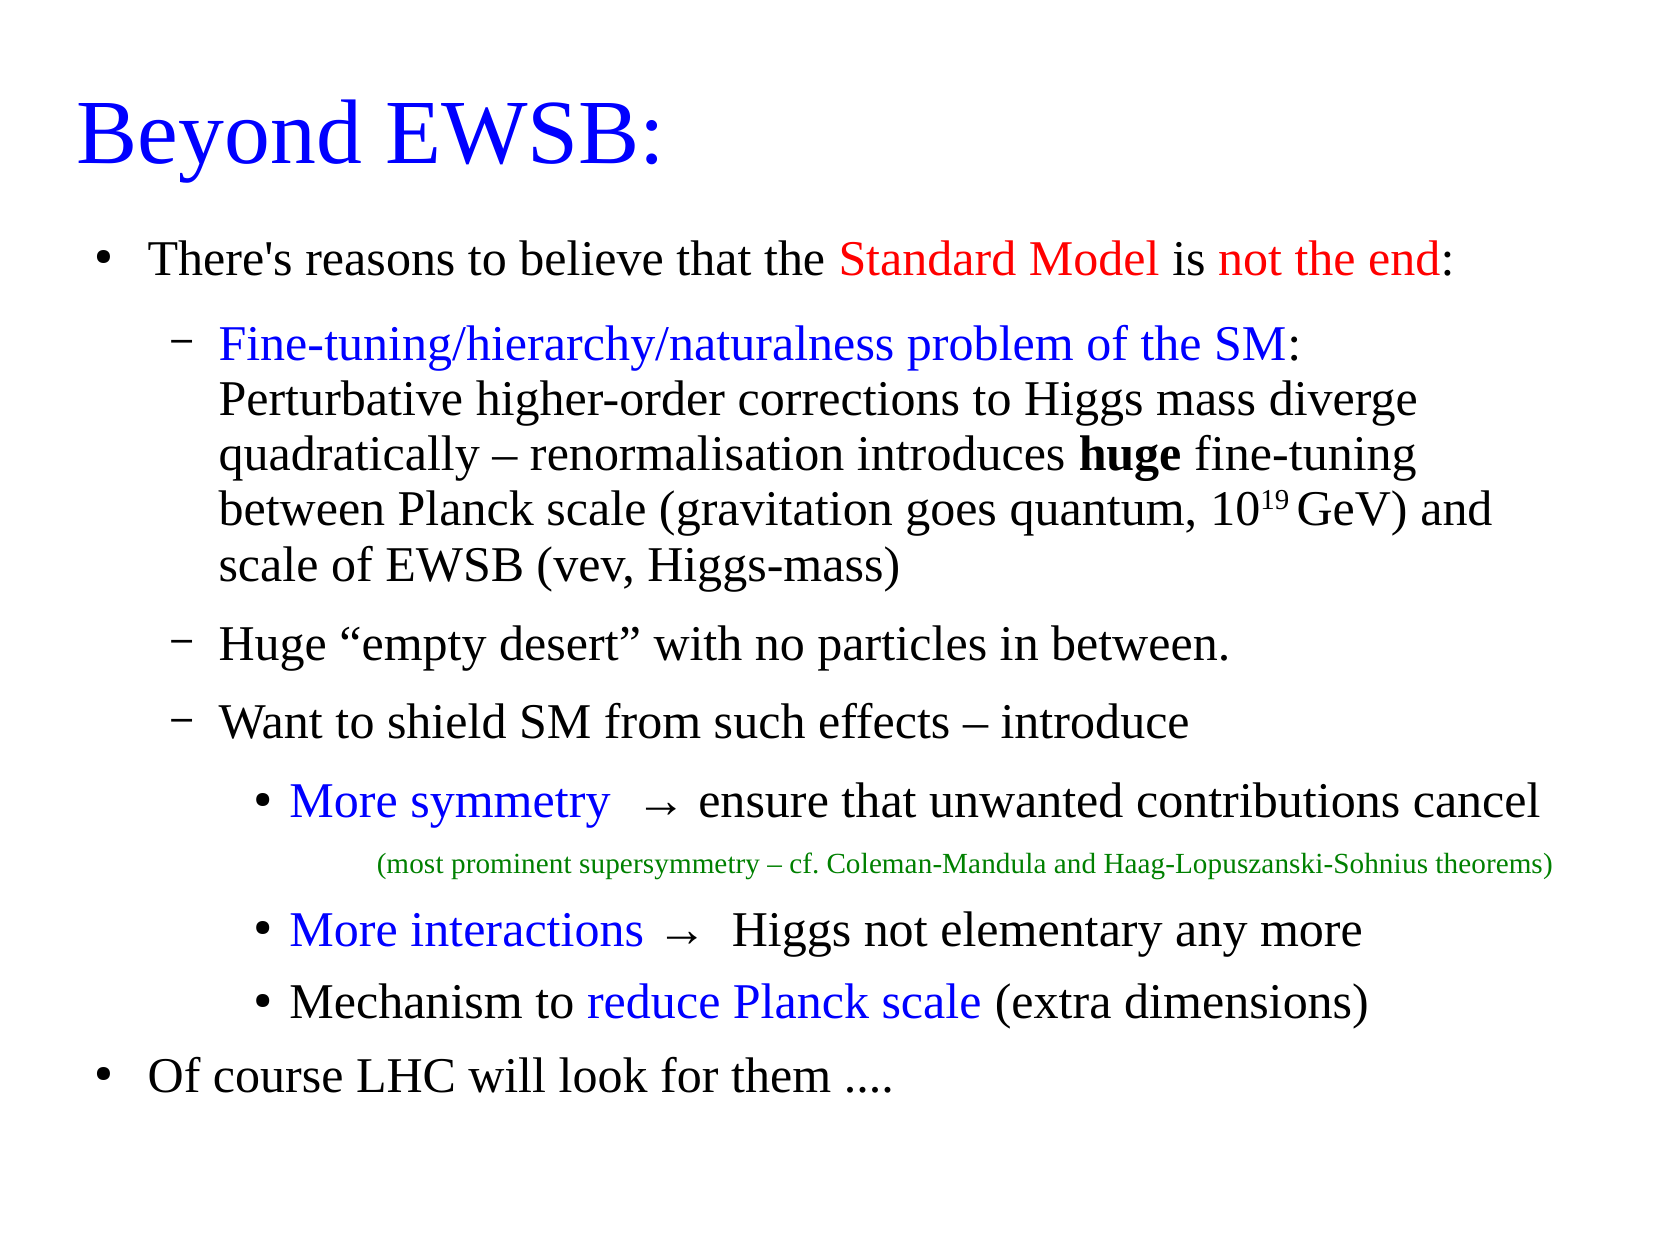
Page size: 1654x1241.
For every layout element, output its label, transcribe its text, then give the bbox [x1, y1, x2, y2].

title Beyond EWSB: [76, 29, 1565, 230]
list There's reasons to believe that the Standard Model is not the end: Fine-tuning/hierarchy/naturalness problem of the SM: Perturbative higher-order corrections to Higgs mass diverge quadratically – renormalisation introduces huge fine-tuning between Planck scale (gravitation goes quantum, 1019 GeV) and scale of EWSB (vev, Higgs-mass) Huge “empty desert” with no particles in between. Want to shield SM from such effects – introduce More symmetry → ensure that unwanted contributions cancel (most prominent supersymmetry – cf. Coleman-Mandula and Haag-Lopuszanski-Sohnius theorems) More interactions → Higgs not elementary any more Mechanism to reduce Planck scale (extra dimensions) Of course LHC will look for them .... [76, 230, 1565, 1177]
